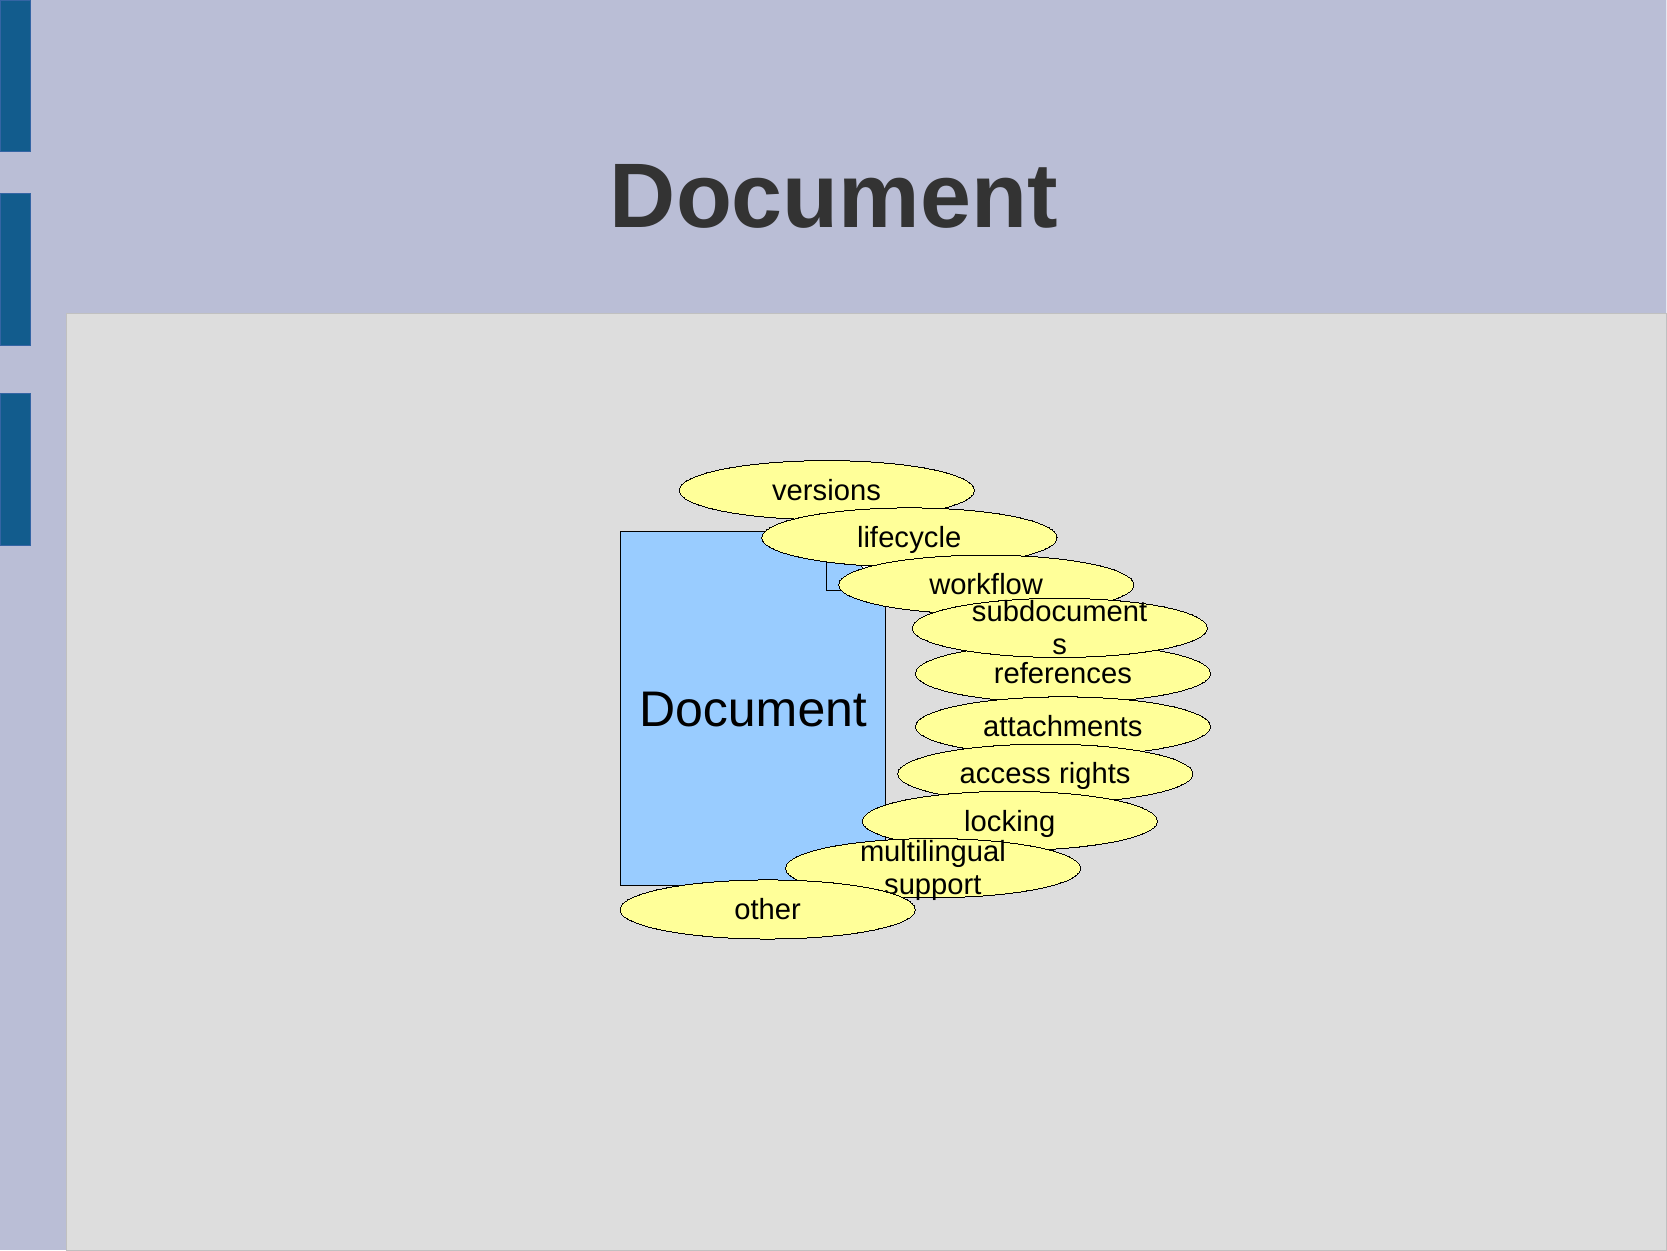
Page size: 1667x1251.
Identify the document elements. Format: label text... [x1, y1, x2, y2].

text_box references [915, 650, 1211, 700]
text_box workflow [838, 555, 1134, 613]
text_box versions [679, 460, 975, 519]
text_box other [620, 879, 916, 940]
text_box Document [620, 531, 886, 886]
text_box [826, 562, 867, 591]
text_box subdocuments [912, 598, 1208, 658]
text_box access rights [897, 744, 1193, 800]
text_box locking [862, 791, 1158, 850]
title Document [122, 91, 1546, 301]
text_box attachments [915, 696, 1211, 751]
text_box multilingual support [785, 838, 1081, 898]
text_box lifecycle [761, 507, 1058, 566]
